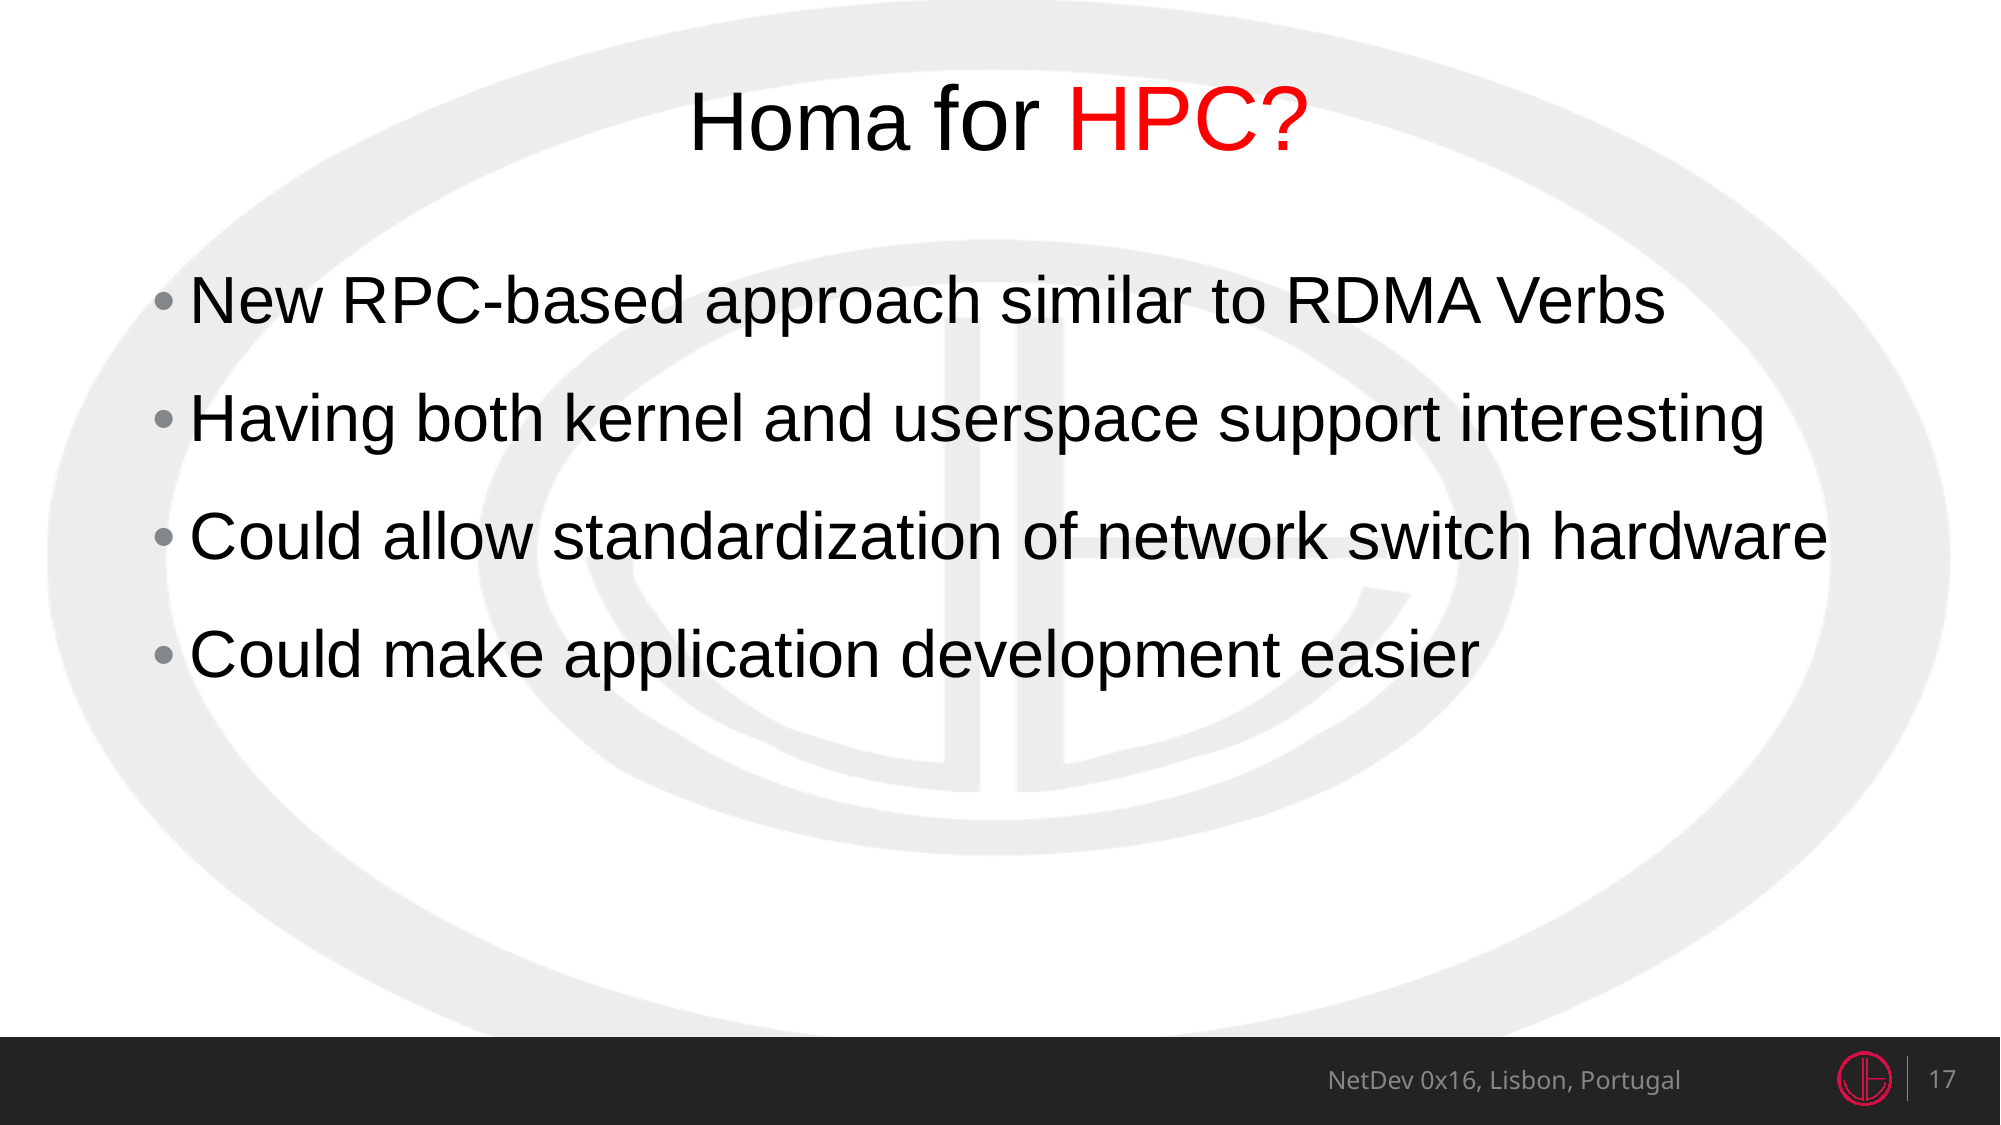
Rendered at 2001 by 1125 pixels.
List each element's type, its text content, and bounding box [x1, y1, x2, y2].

list New RPC-based approach similar to RDMA Verbs Having both kernel and userspace support interesting Could allow standardization of network switch hardware Could make application development easier [137, 233, 1863, 1014]
picture [1837, 1051, 1892, 1106]
text_box NetDev 0x16, Lisbon, Portugal [1312, 1050, 1763, 1110]
text_box <number> [1913, 1050, 2000, 1111]
title Homa for HPC? [137, 25, 1863, 220]
